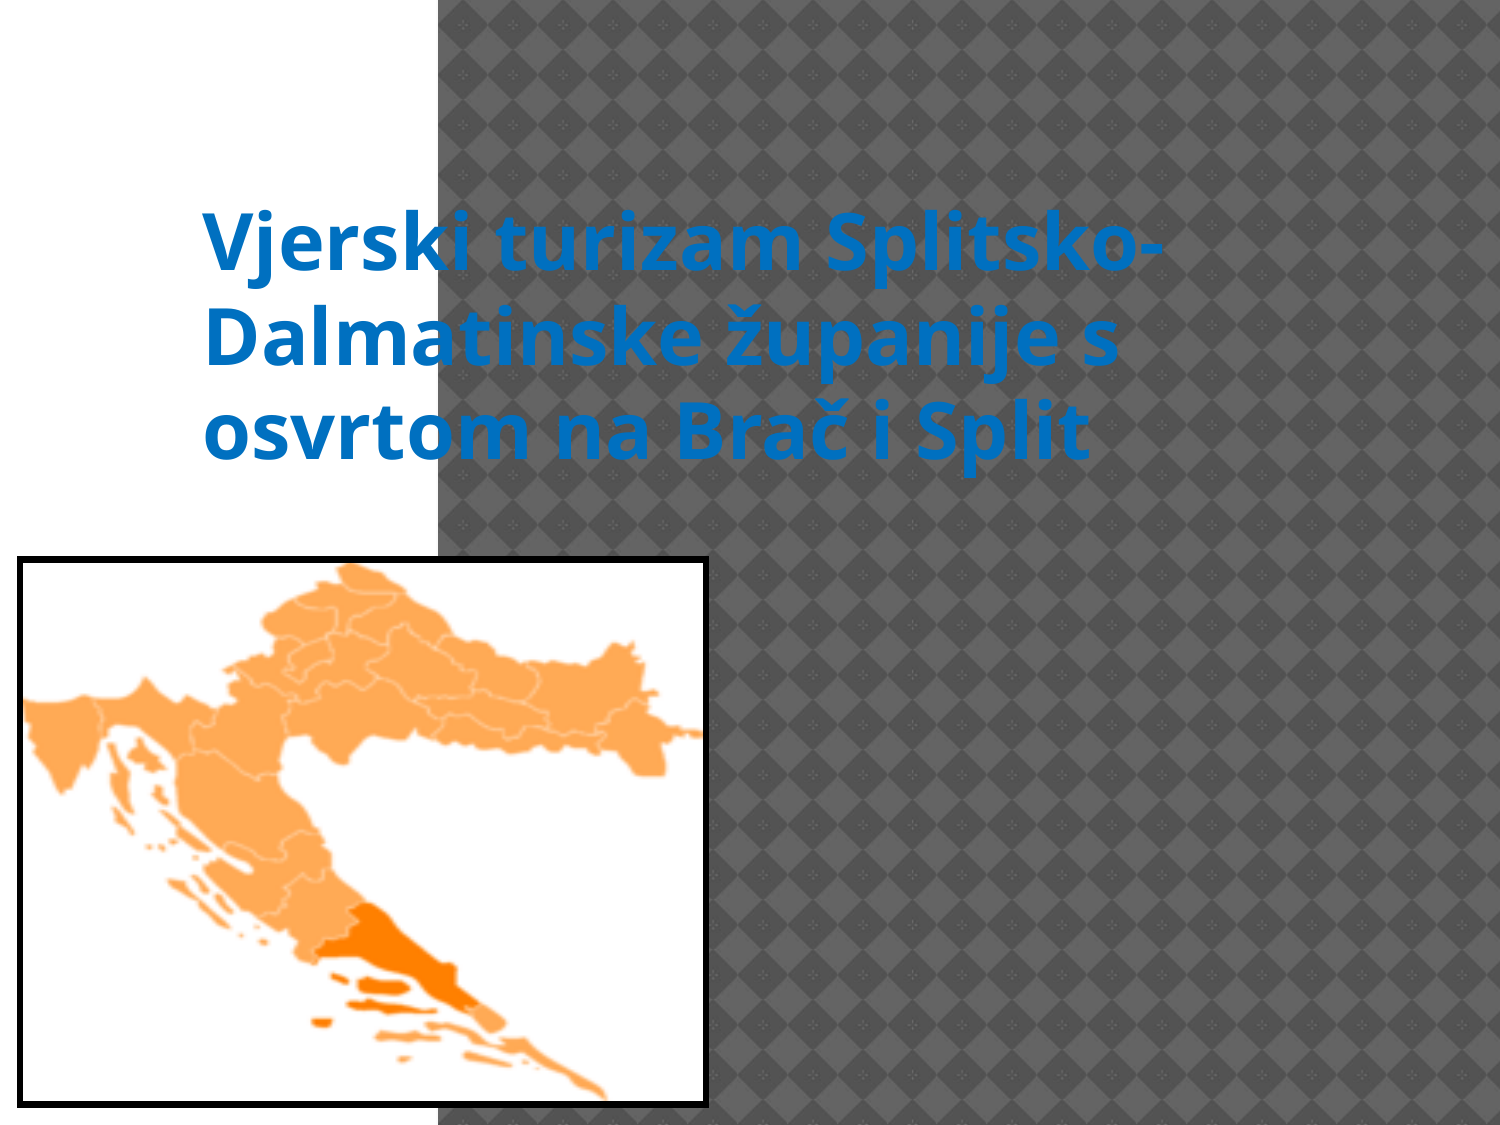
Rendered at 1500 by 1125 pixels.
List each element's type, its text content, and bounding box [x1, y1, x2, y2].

picture [438, 0, 1500, 1125]
picture [23, 562, 704, 1102]
title Vjerski turizam Splitsko-Dalmatinske županije s osvrtom na Brač i Split [187, 175, 1463, 633]
